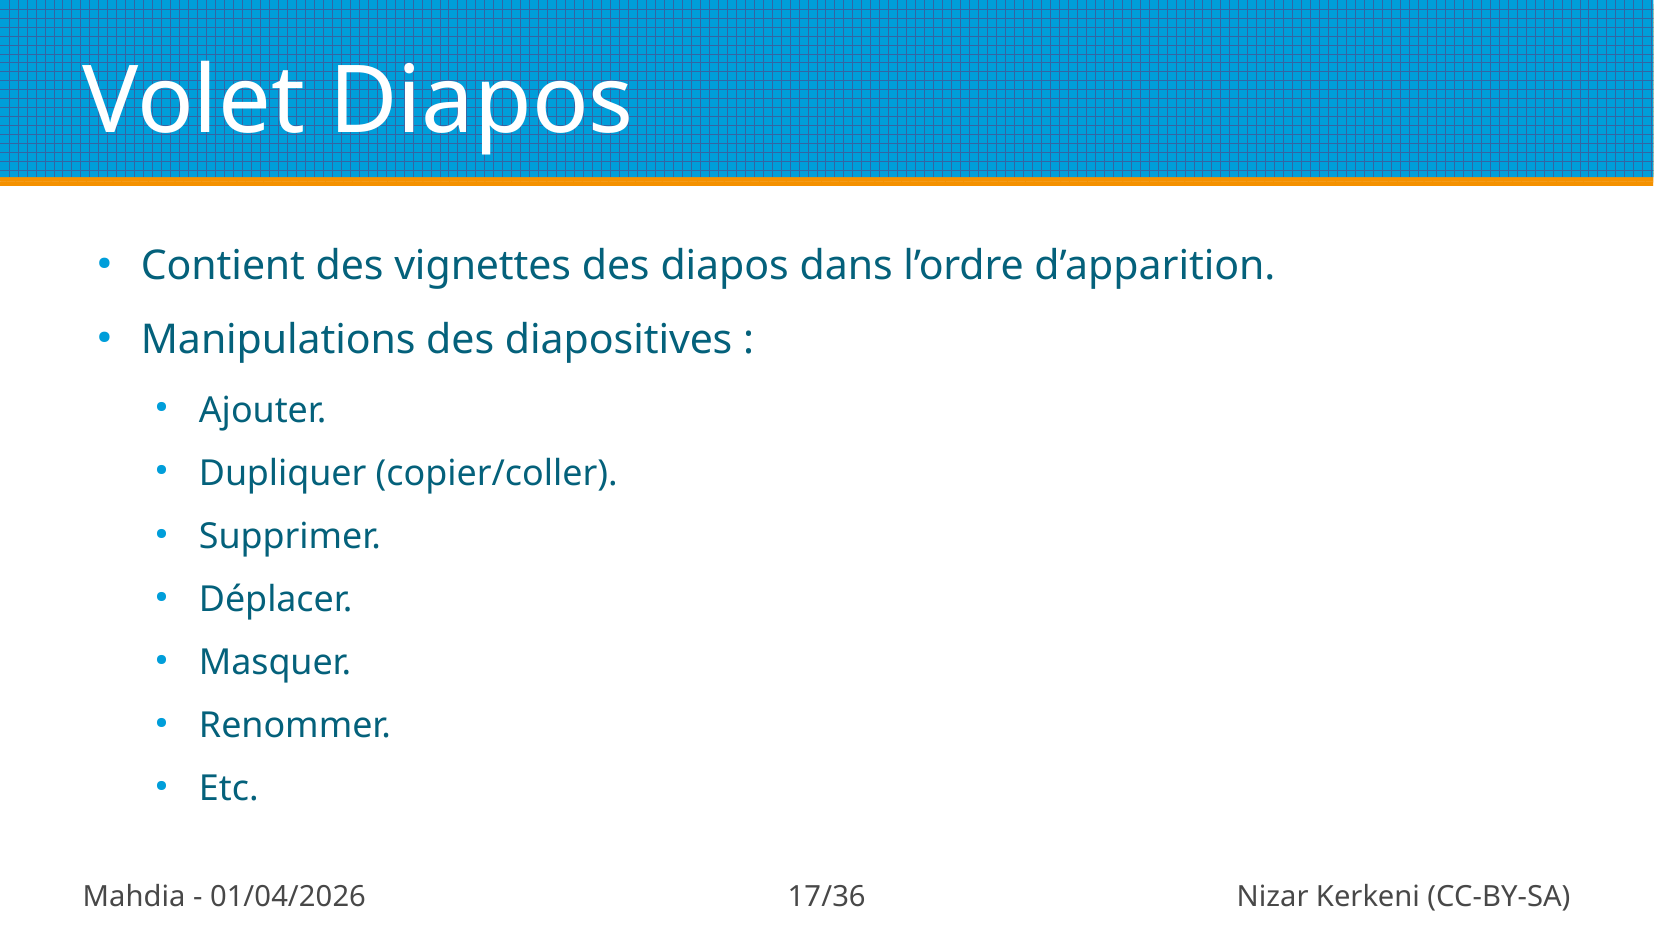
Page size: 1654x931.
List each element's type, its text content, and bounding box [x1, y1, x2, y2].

title Volet Diapos [82, 14, 1571, 178]
list Contient des vignettes des diapos dans l’ordre d’apparition. Manipulations des diapositives : Ajouter. Dupliquer (copier/coller). Supprimer. Déplacer. Masquer. Renommer. Etc. [82, 236, 1571, 813]
